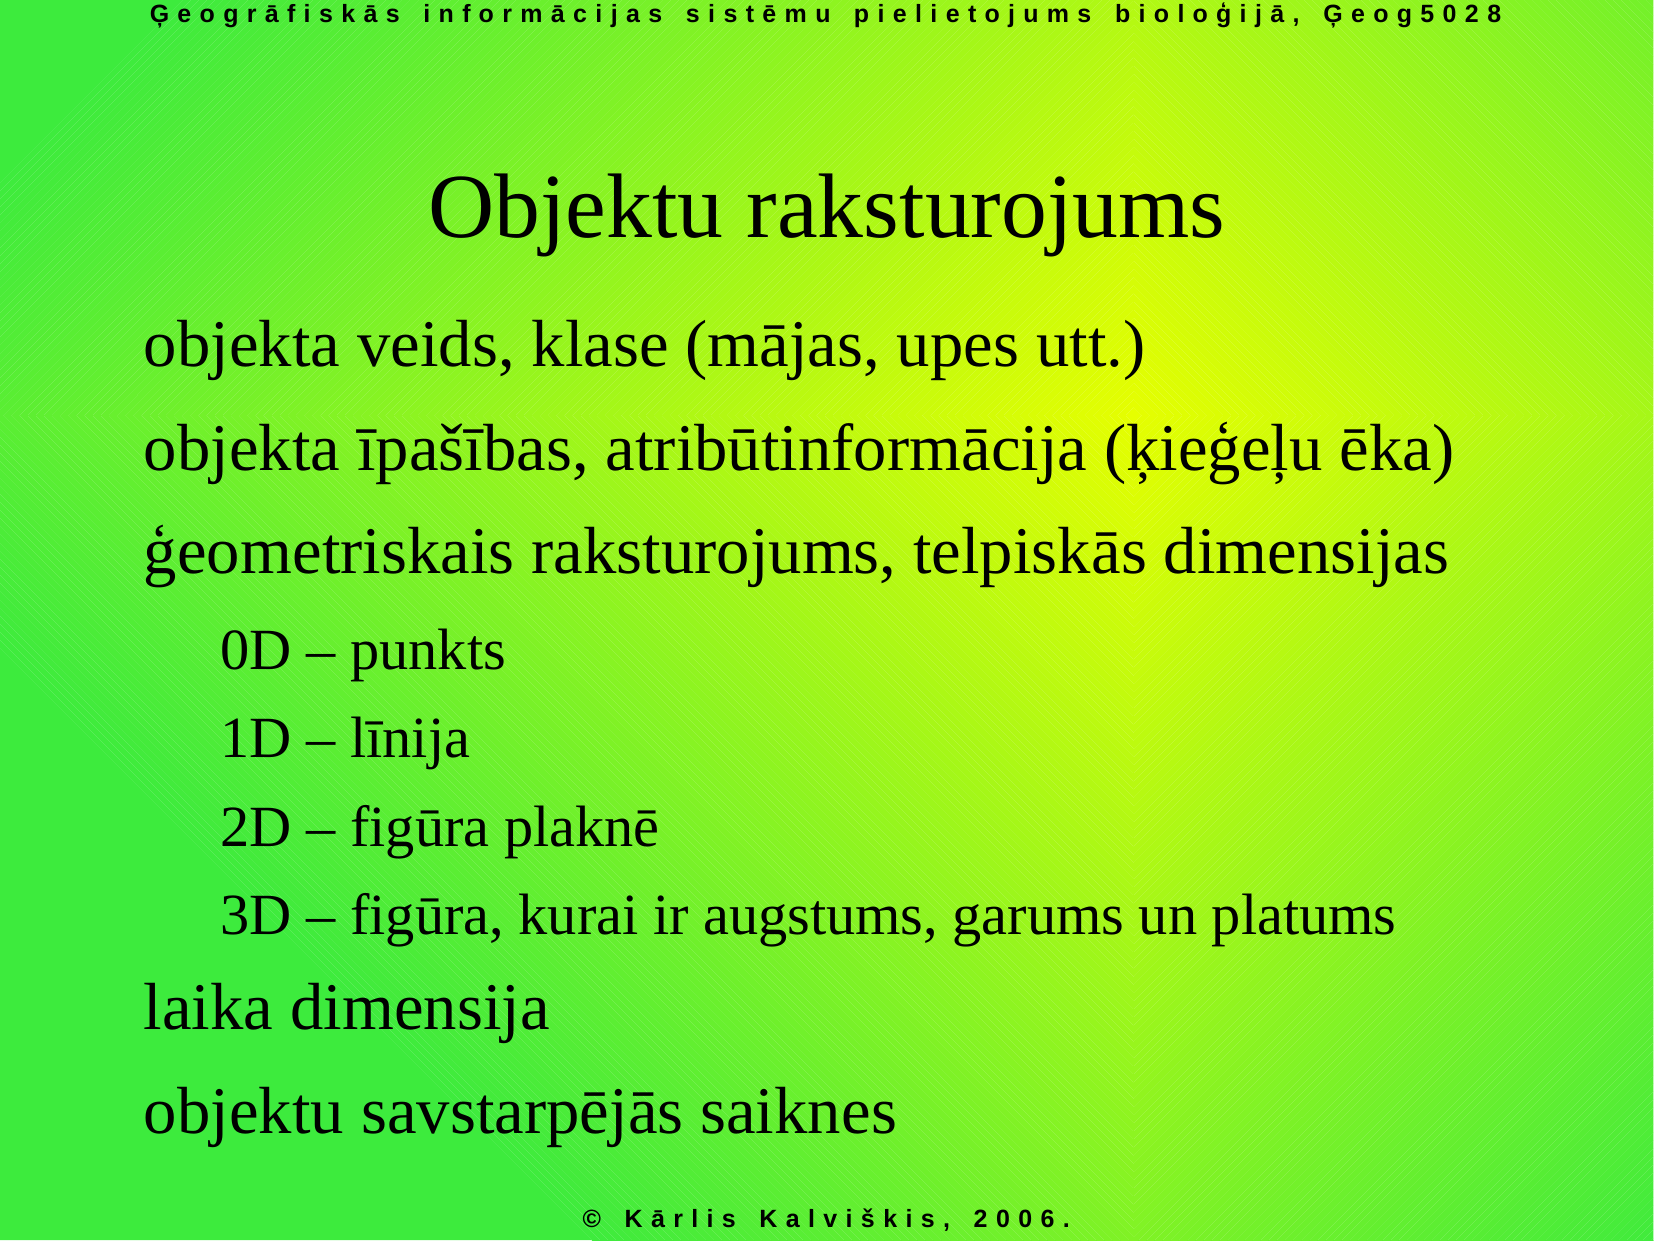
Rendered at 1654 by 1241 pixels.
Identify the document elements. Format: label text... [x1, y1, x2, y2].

list objekta veids, klase (mājas, upes utt.) objekta īpašības, atribūtinformācija (ķieģeļu ēka) ģeometriskais raksturojums, telpiskās dimensijas 0D – punkts 1D – līnija 2D – figūra plaknē 3D – figūra, kurai ir augstums, garums un platums laika dimensija objektu savstarpējās saiknes [126, 306, 1539, 1152]
title Objektu raksturojums [121, 102, 1534, 311]
